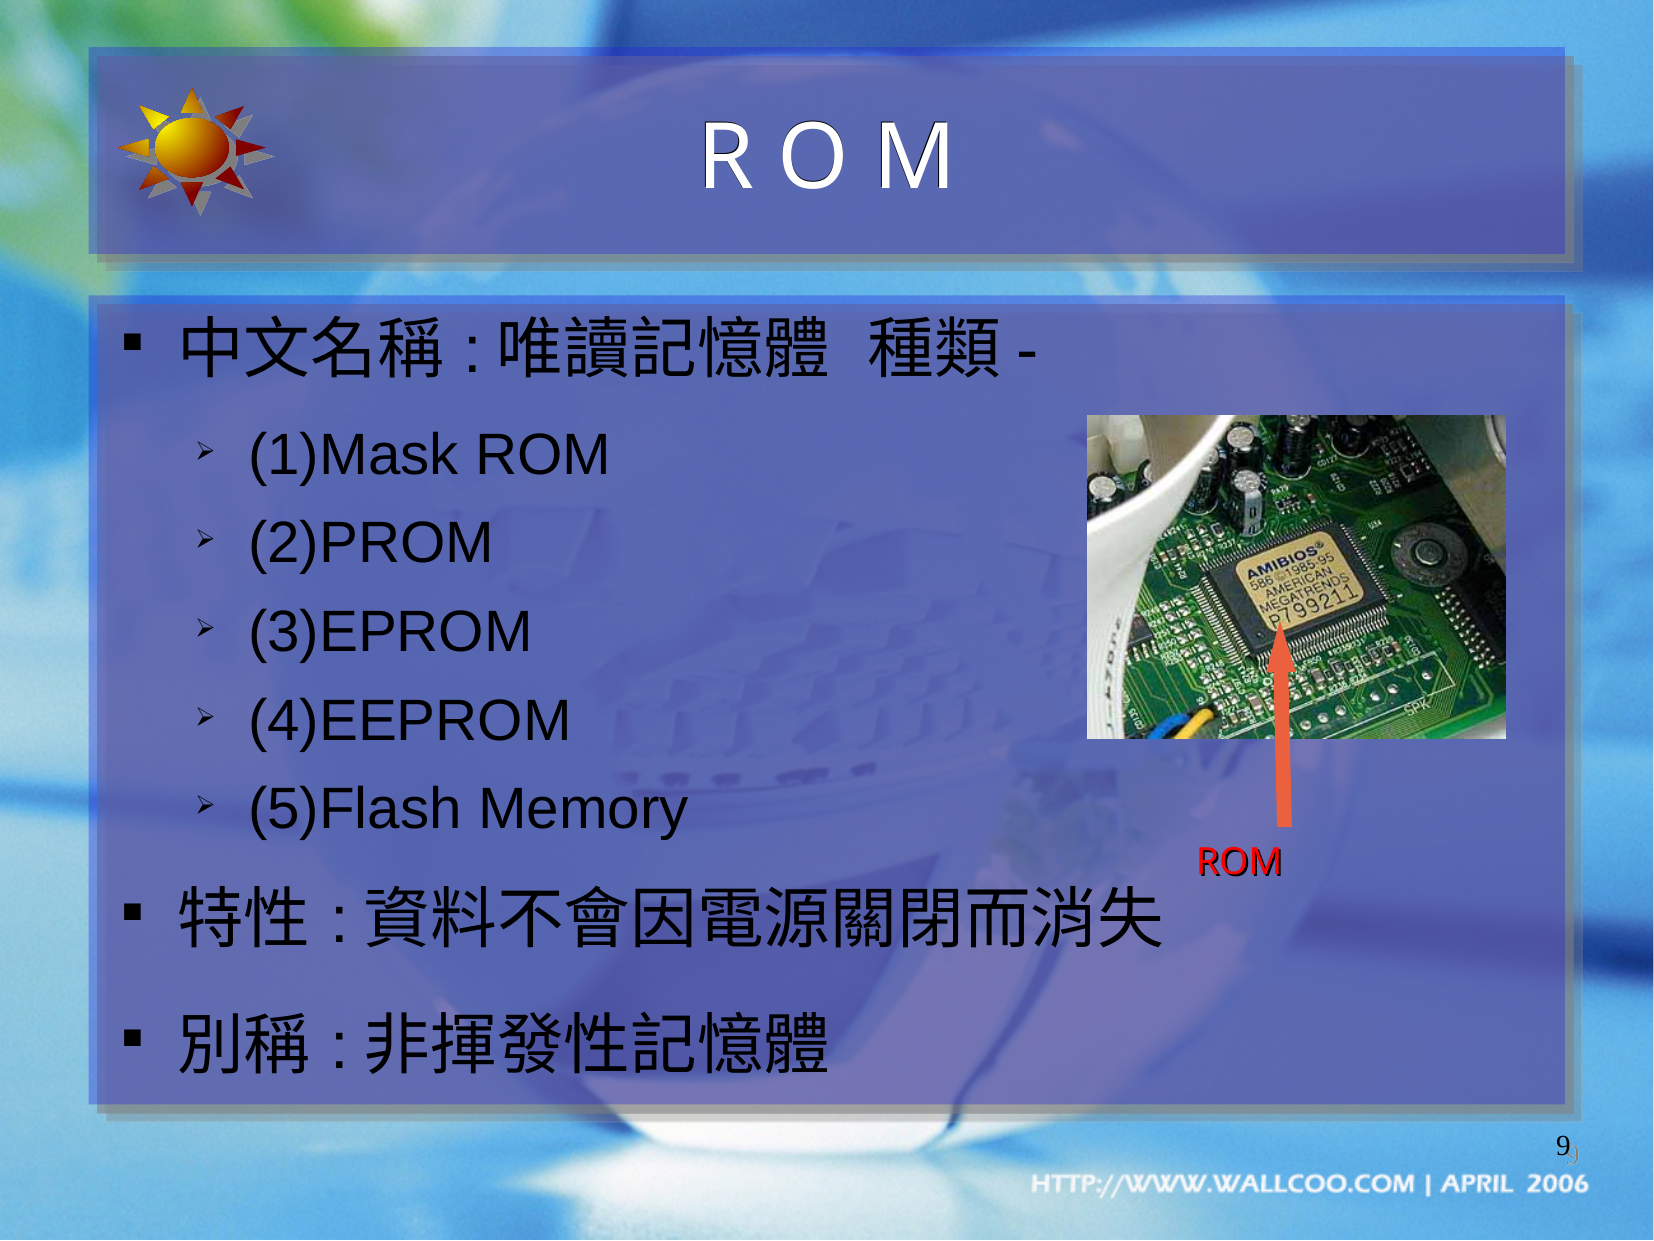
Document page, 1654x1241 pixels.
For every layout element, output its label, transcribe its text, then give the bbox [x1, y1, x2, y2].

list 中文名稱:唯讀記憶體 種類- (1)Mask ROM (2)PROM (3)EPROM (4)EEPROM (5)Flash Memory 特性:資料不會因電源關閉而消失 別稱:非揮發性記憶體 [106, 295, 1595, 1114]
text_box [1266, 620, 1296, 826]
text_box ROM [1181, 826, 1418, 893]
title R O M [82, 49, 1571, 257]
picture [0, 0, 1654, 1240]
